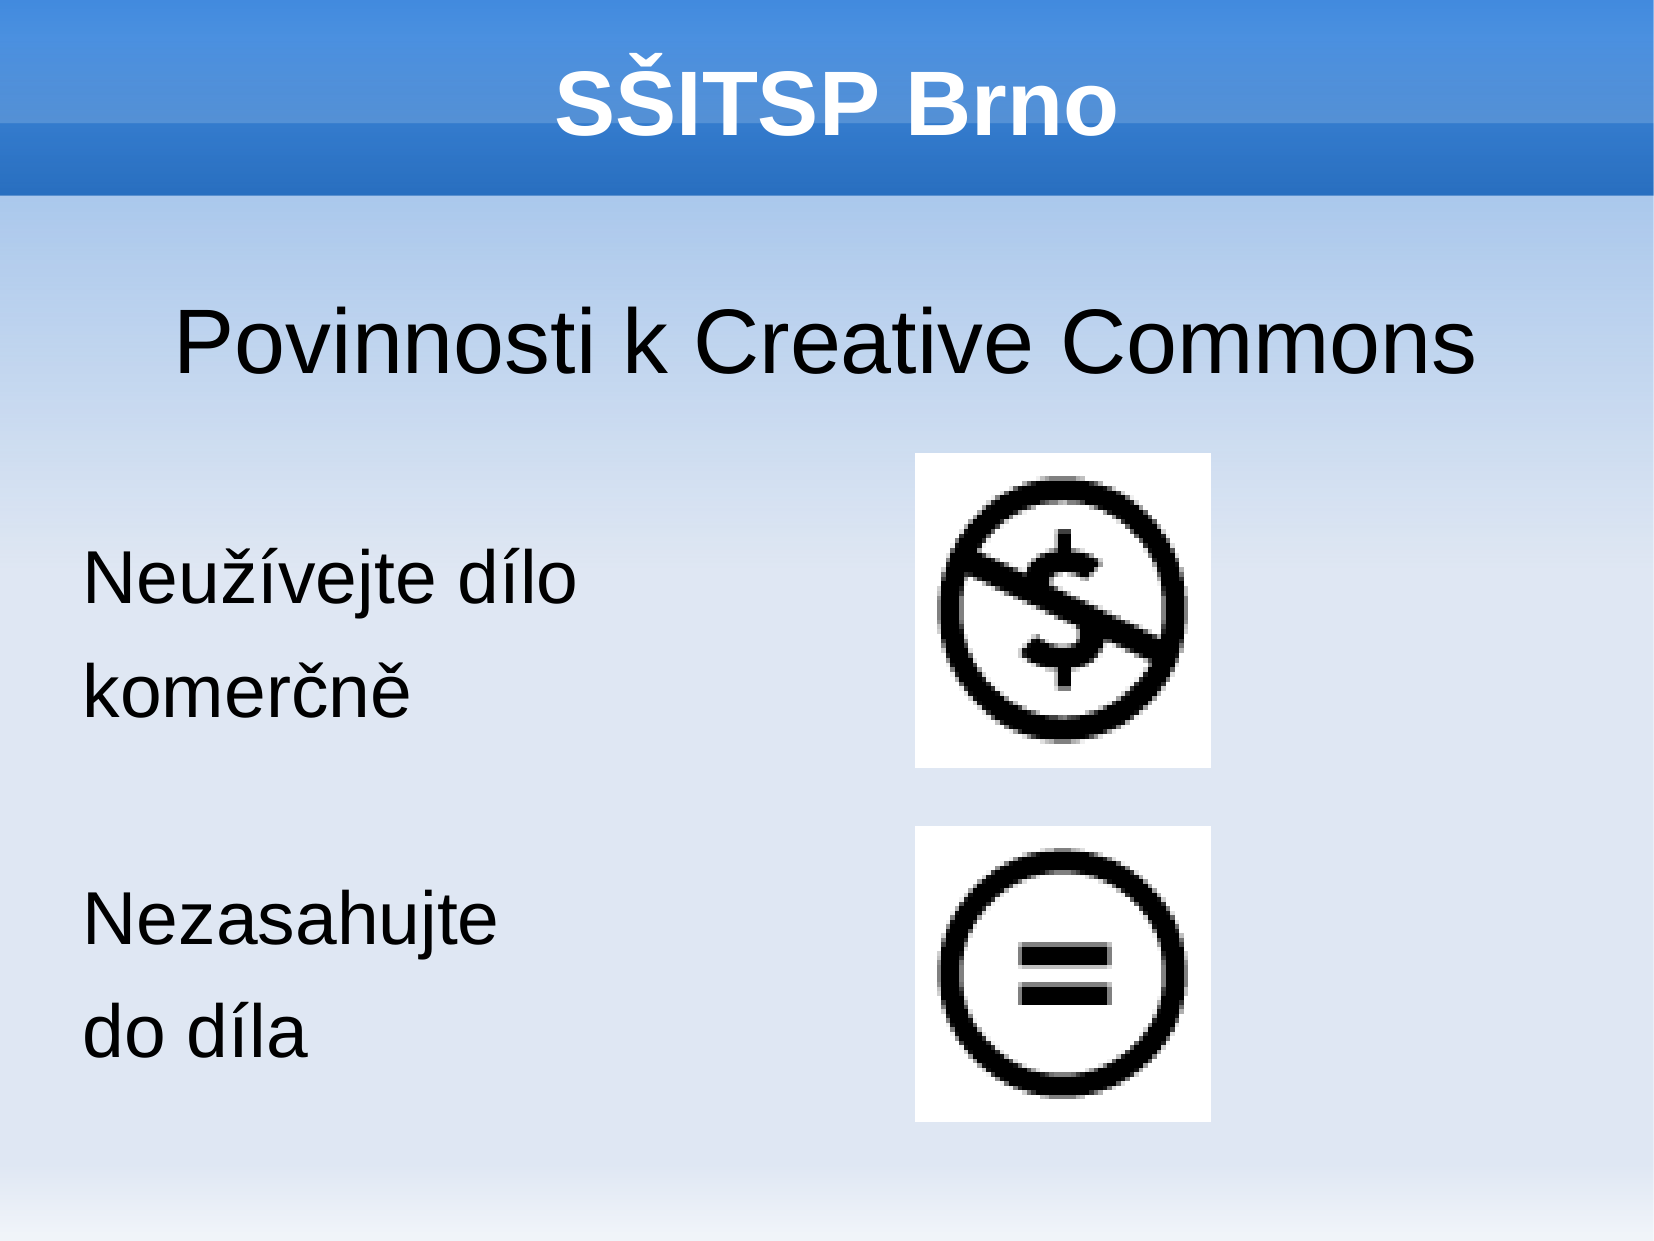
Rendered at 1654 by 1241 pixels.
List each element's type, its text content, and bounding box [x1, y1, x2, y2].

title SŠITSP Brno [76, 7, 1565, 200]
picture [0, 0, 1654, 1241]
list Povinnosti k Creative Commons Neužívejte dílo komerčně Nezasahujte do díla [82, 290, 1571, 1094]
